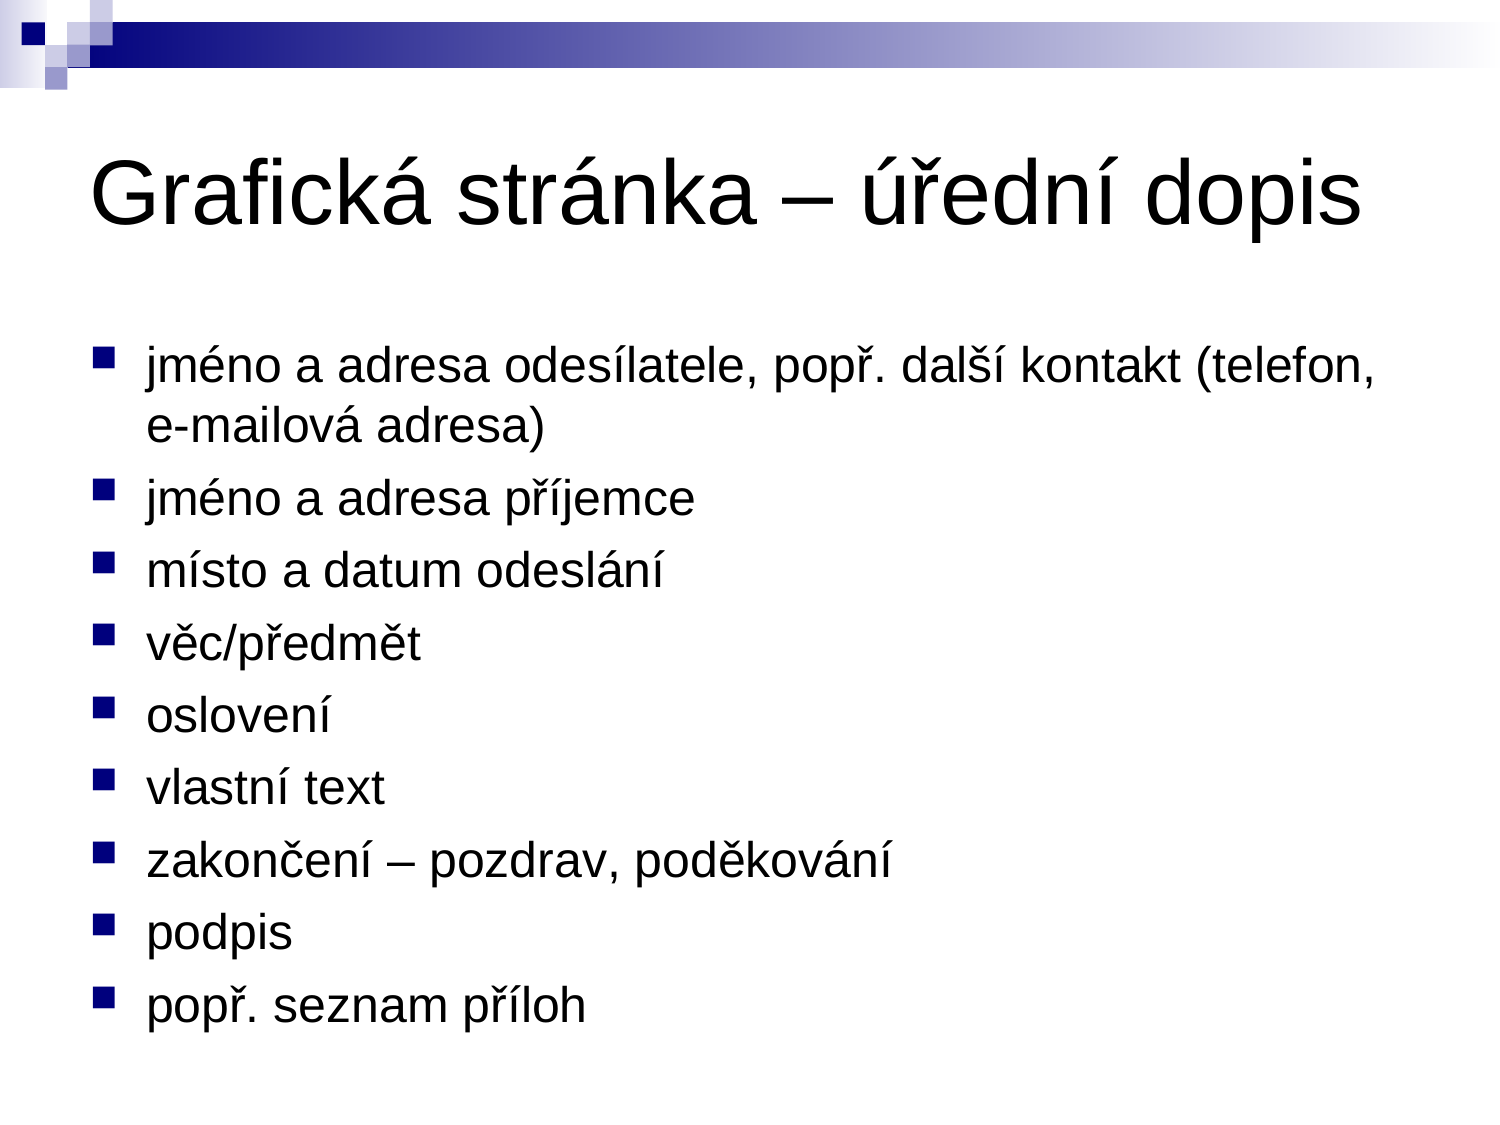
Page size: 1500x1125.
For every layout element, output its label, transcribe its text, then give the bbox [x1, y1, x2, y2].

list jméno a adresa odesílatele, popř. další kontakt (telefon, e-mailová adresa) jméno a adresa příjemce místo a datum odeslání věc/předmět oslovení vlastní text zakončení – pozdrav, poděkování podpis popř. seznam příloh [75, 324, 1426, 1125]
title Grafická stránka – úřední dopis [75, 75, 1426, 301]
